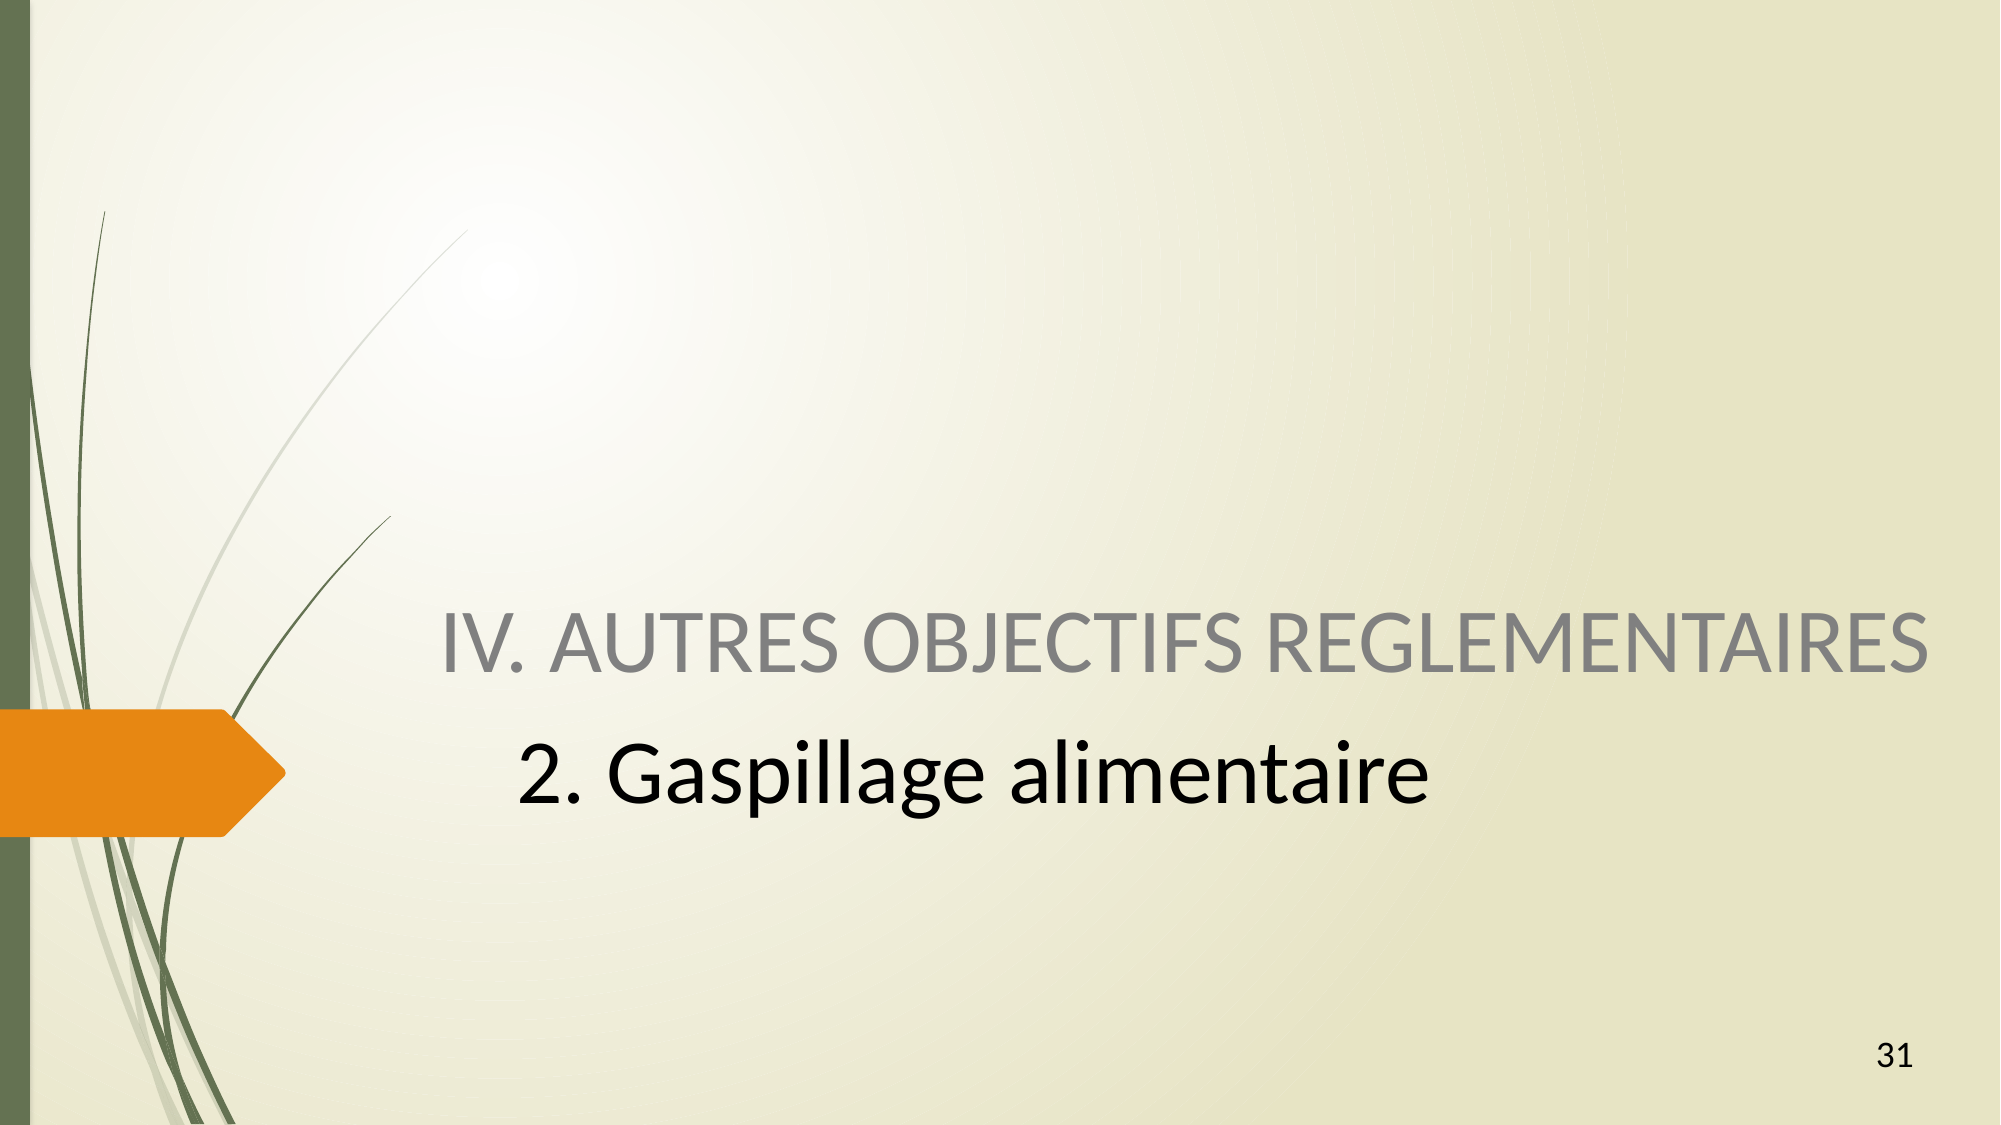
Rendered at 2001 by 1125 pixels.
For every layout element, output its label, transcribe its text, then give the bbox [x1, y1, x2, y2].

title IV. AUTRES OBJECTIFS REGLEMENTAIRES 2. Gaspillage alimentaire [424, 461, 1958, 834]
text_box <numéro> [1861, 1022, 1958, 1083]
